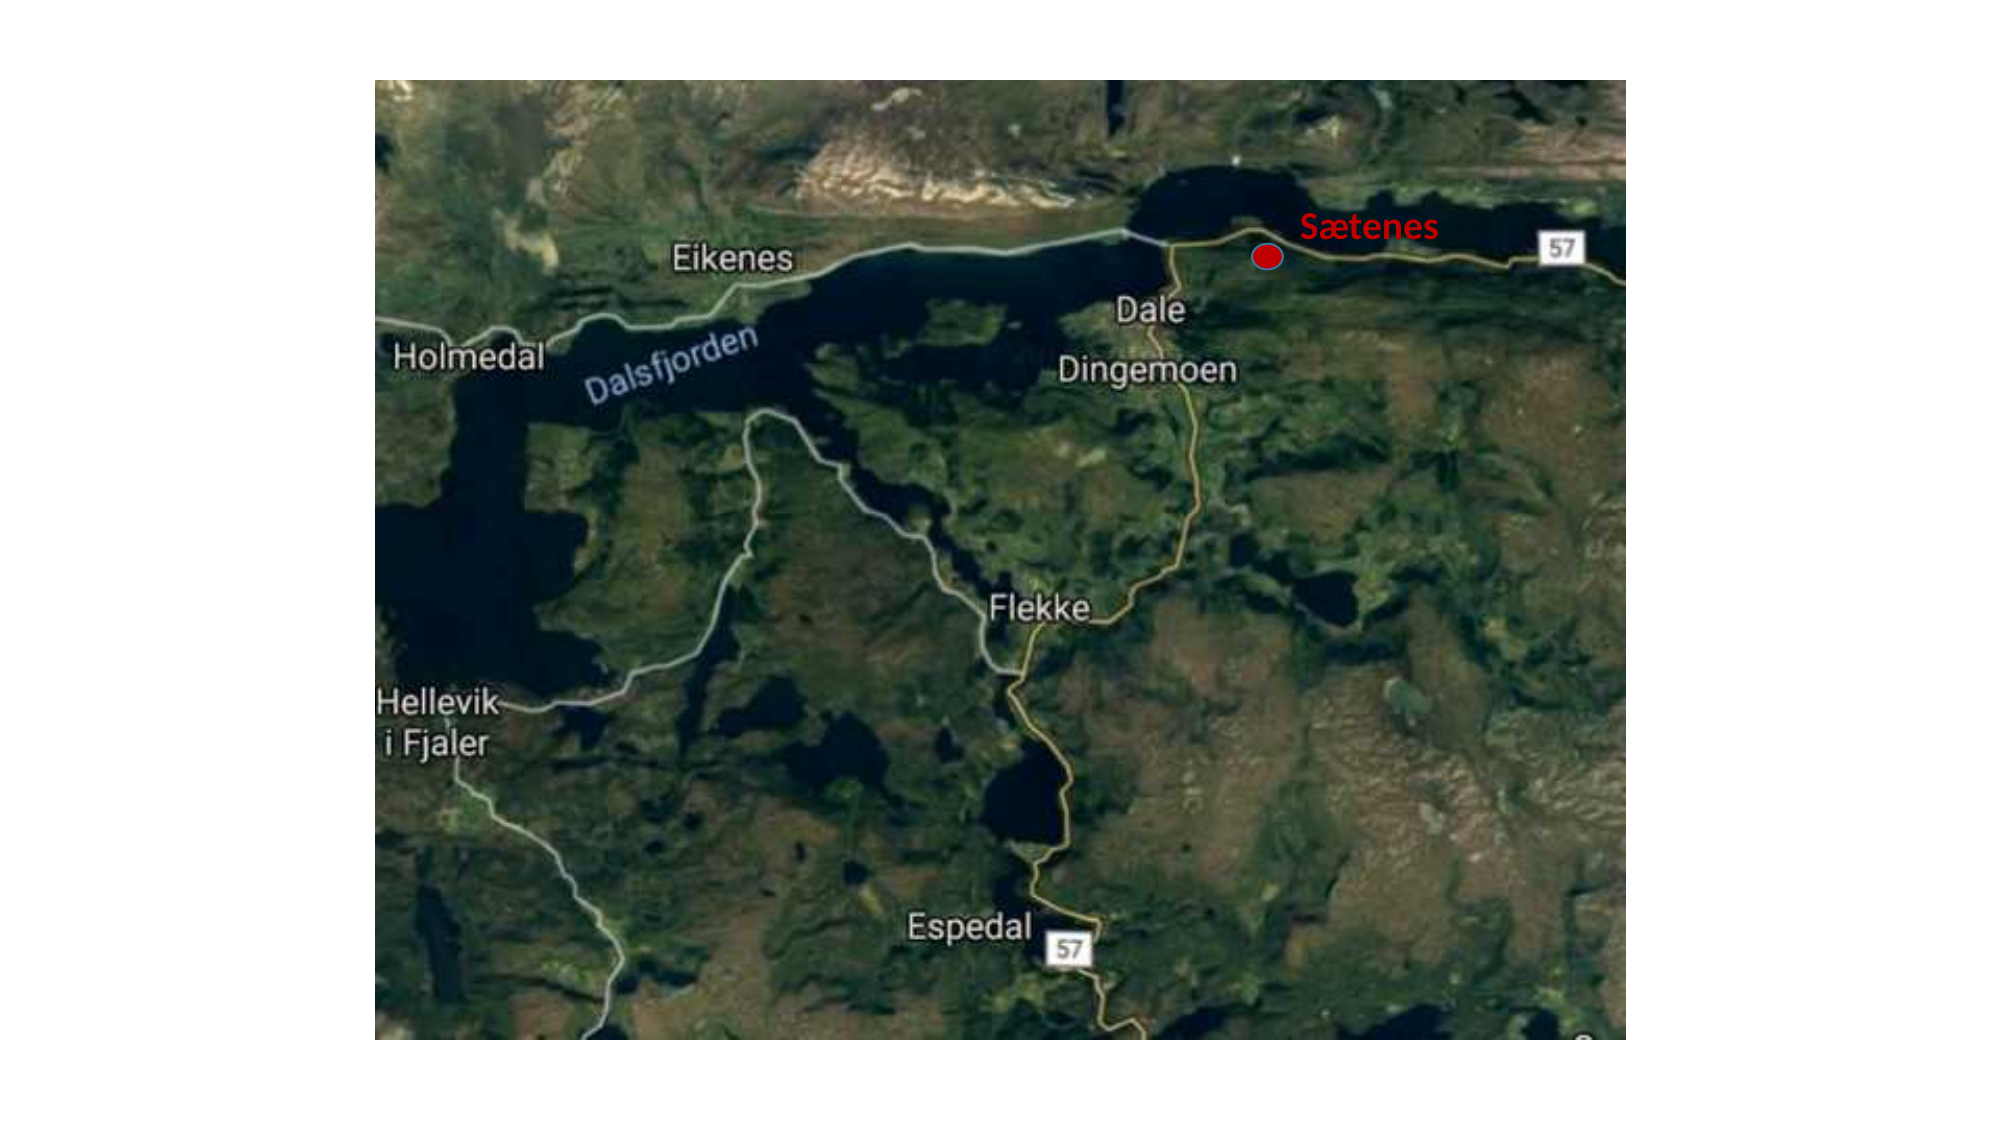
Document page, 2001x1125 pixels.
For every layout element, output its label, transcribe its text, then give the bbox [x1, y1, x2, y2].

text_box Sætenes [1284, 201, 1461, 263]
text_box [1252, 243, 1283, 270]
picture [375, 80, 1626, 1040]
